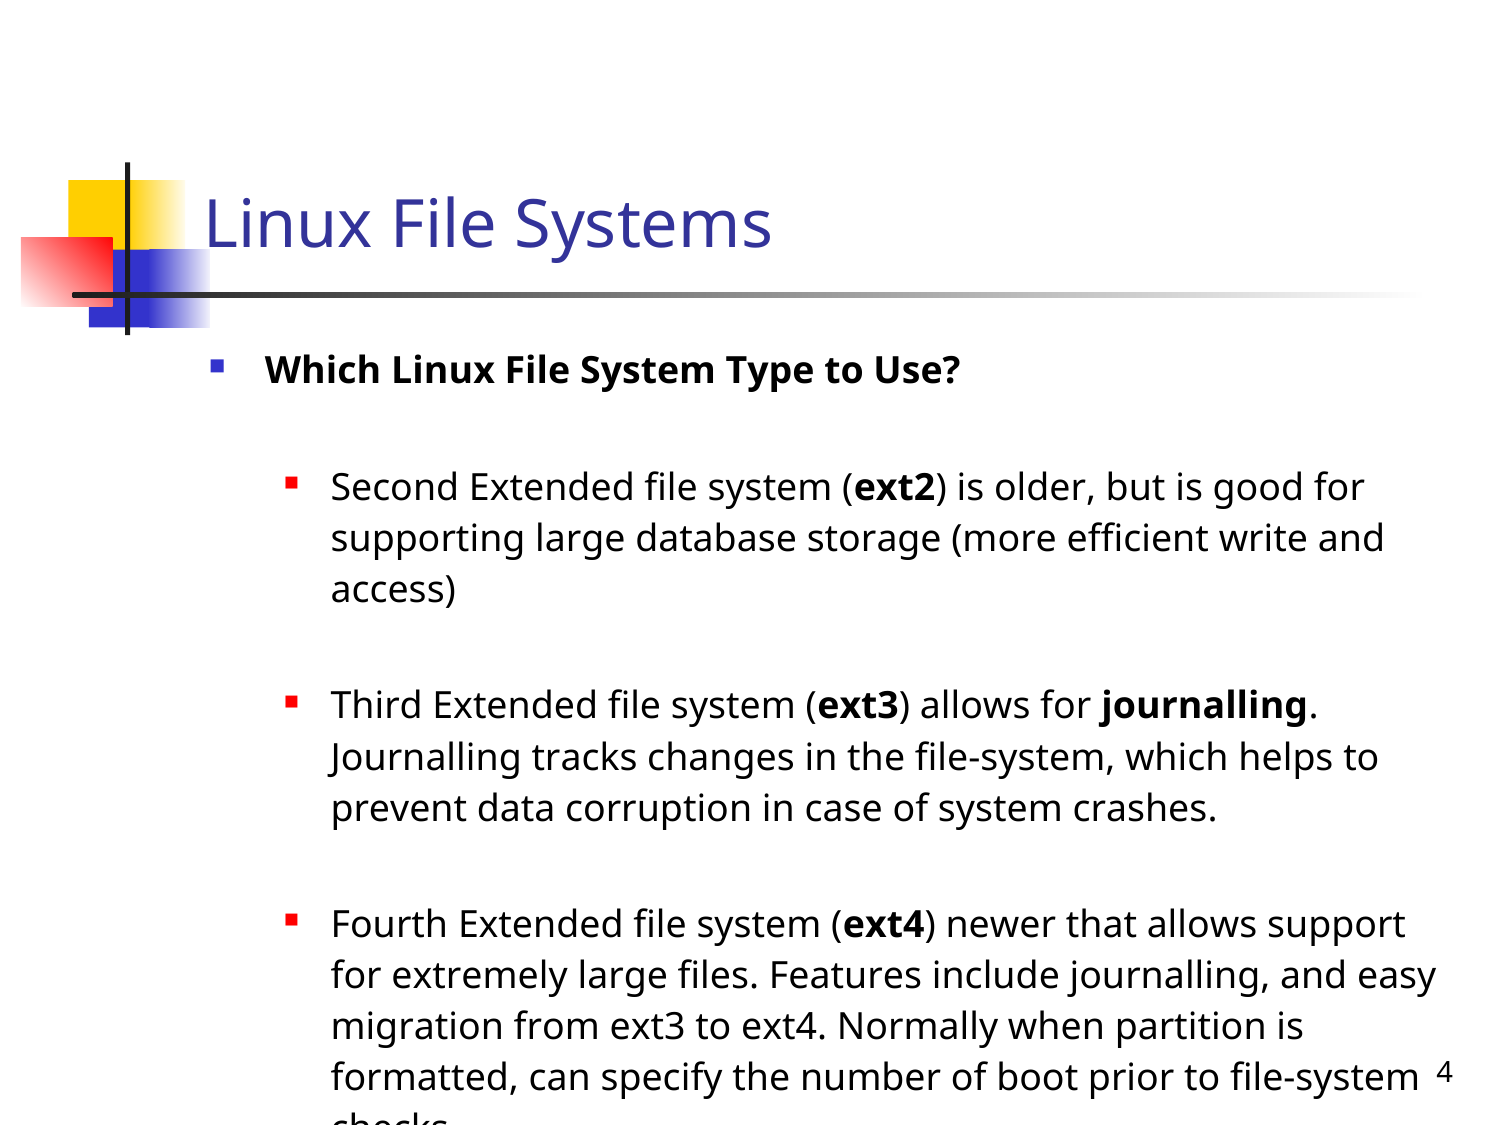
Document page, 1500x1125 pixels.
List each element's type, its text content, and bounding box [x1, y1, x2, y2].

title Linux File Systems [188, 35, 1468, 276]
list Which Linux File System Type to Use? Second Extended file system (ext2) is older, but is good for supporting large database storage (more efficient write and access) Third Extended file system (ext3) allows for journalling. Journalling tracks changes in the file-system, which helps to prevent data corruption in case of system crashes. Fourth Extended file system (ext4) newer that allows support for extremely large files. Features include journalling, and easy migration from ext3 to ext4. Normally when partition is formatted, can specify the number of boot prior to file-system checks. [193, 331, 1469, 1043]
